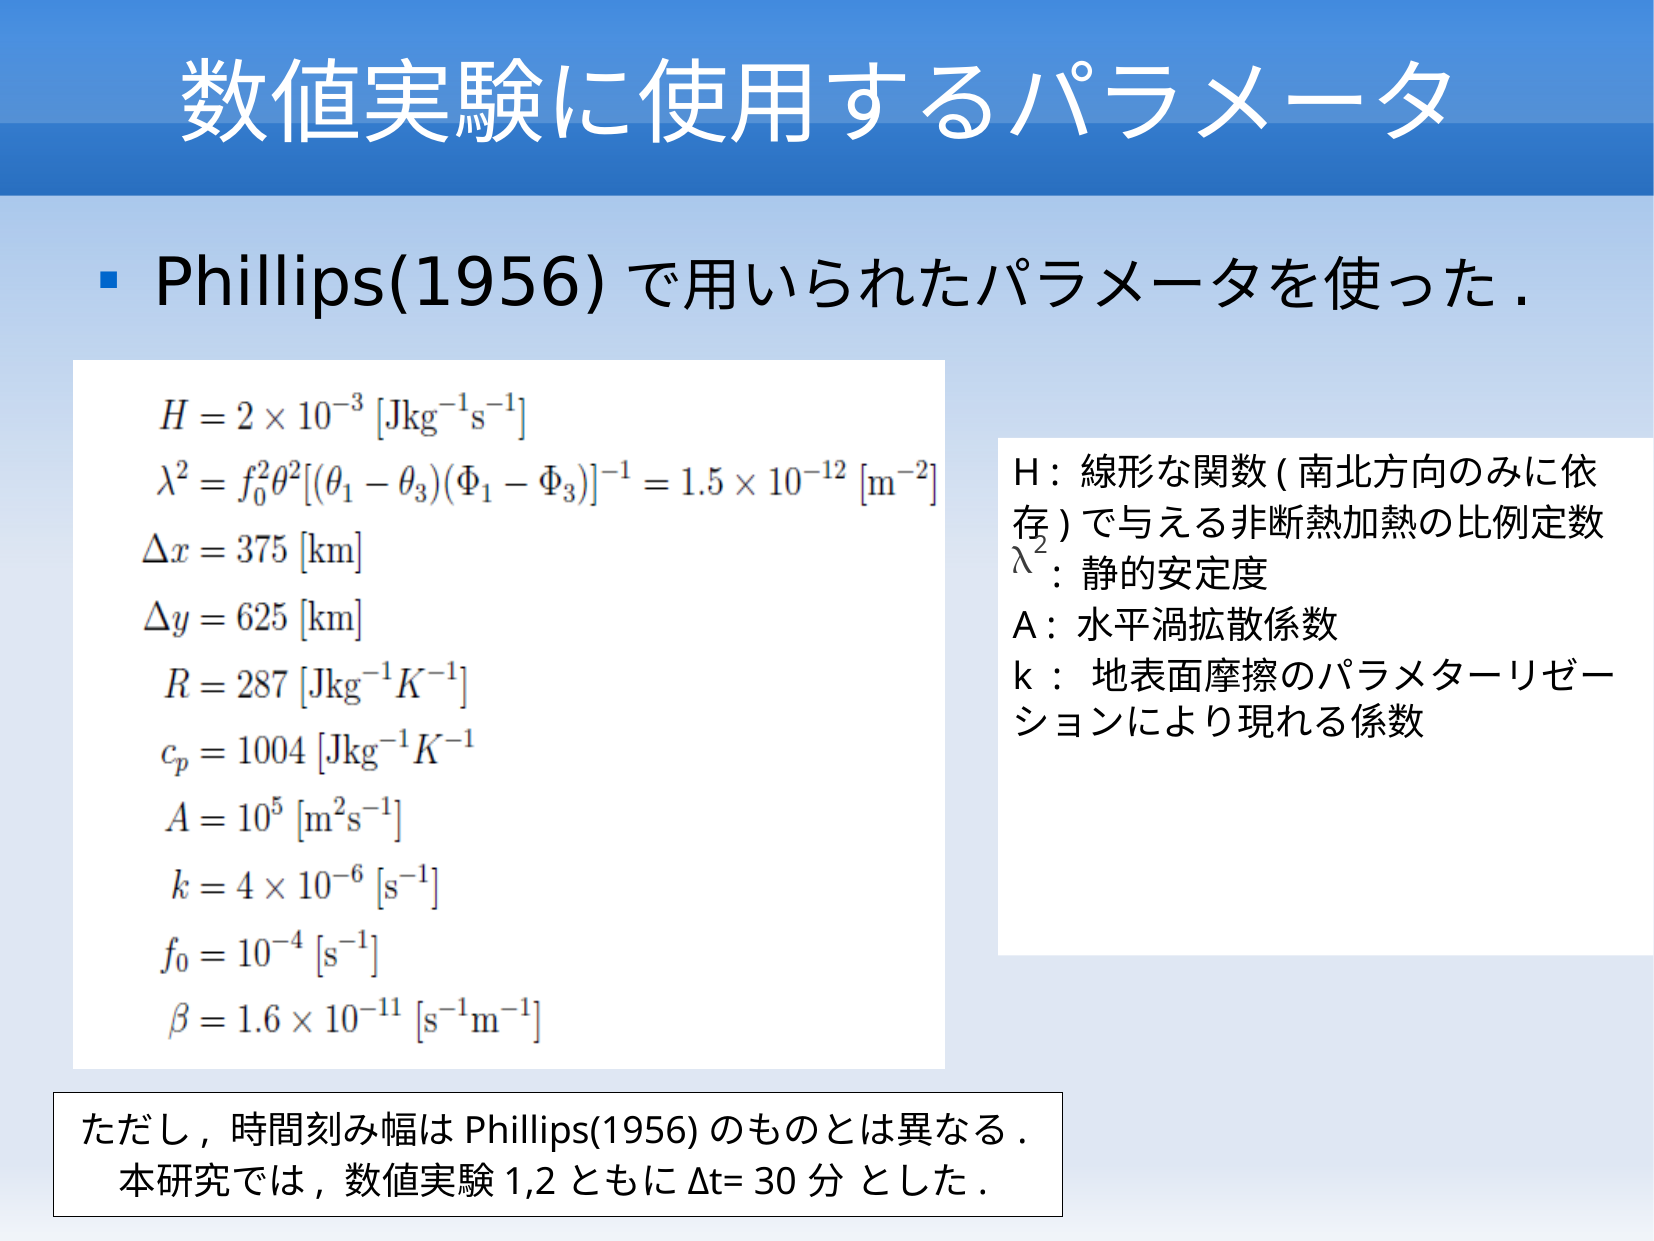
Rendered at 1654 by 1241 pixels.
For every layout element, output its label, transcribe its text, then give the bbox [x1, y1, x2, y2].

title 数値実験に使用するパラメータ [76, 7, 1565, 200]
list Phillips(1956)で用いられたパラメータを使った. [82, 242, 1571, 1047]
text_box H : 線形な関数(南北方向のみに依存)で与える非断熱加熱の比例定数 : 静的安定度 A : 水平渦拡散係数 k : 地表面摩擦のパラメターリゼーションにより現れる係数 [998, 437, 1654, 897]
text_box ただし, 時間刻み幅はPhillips(1956)のものとは異なる. 本研究では, 数値実験1,2ともにΔt= 30分 とした. [53, 1092, 1063, 1217]
picture [0, 0, 1654, 1241]
chart [1003, 531, 1055, 584]
